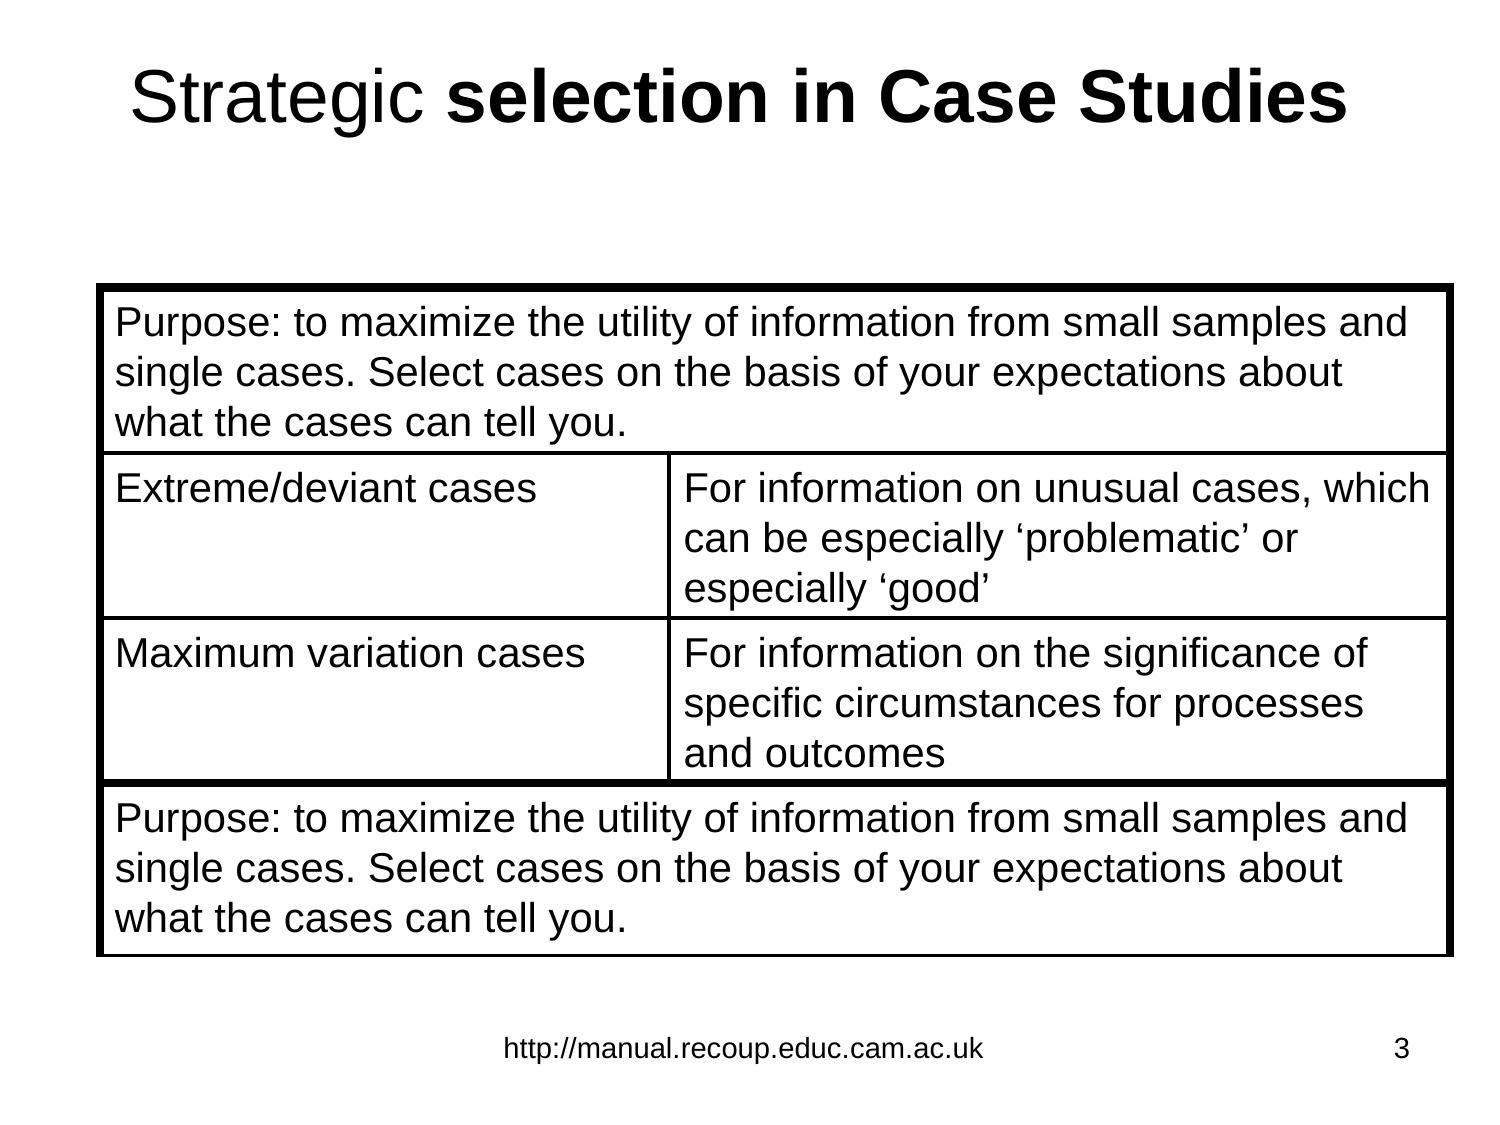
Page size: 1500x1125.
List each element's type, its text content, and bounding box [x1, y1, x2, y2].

table_cell Purpose: to maximize the utility of information from small samples and single cases. Select cases on the basis of your expectations about what the cases can tell you. [104, 787, 1446, 954]
table_header Purpose: to maximize the utility of information from small samples and single cases. Select cases on the basis of your expectations about what the cases can tell you. [104, 292, 1446, 451]
table_cell Extreme/deviant cases [104, 455, 667, 616]
title Strategic selection in Case Studies [75, 41, 1426, 237]
table_cell For information on the significance of specific circumstances for processes and outcomes [671, 620, 1446, 779]
table_cell Maximum variation cases [104, 620, 667, 779]
table_cell For information on unusual cases, which can be especially ‘problematic’ or especially ‘good’ [671, 455, 1446, 616]
